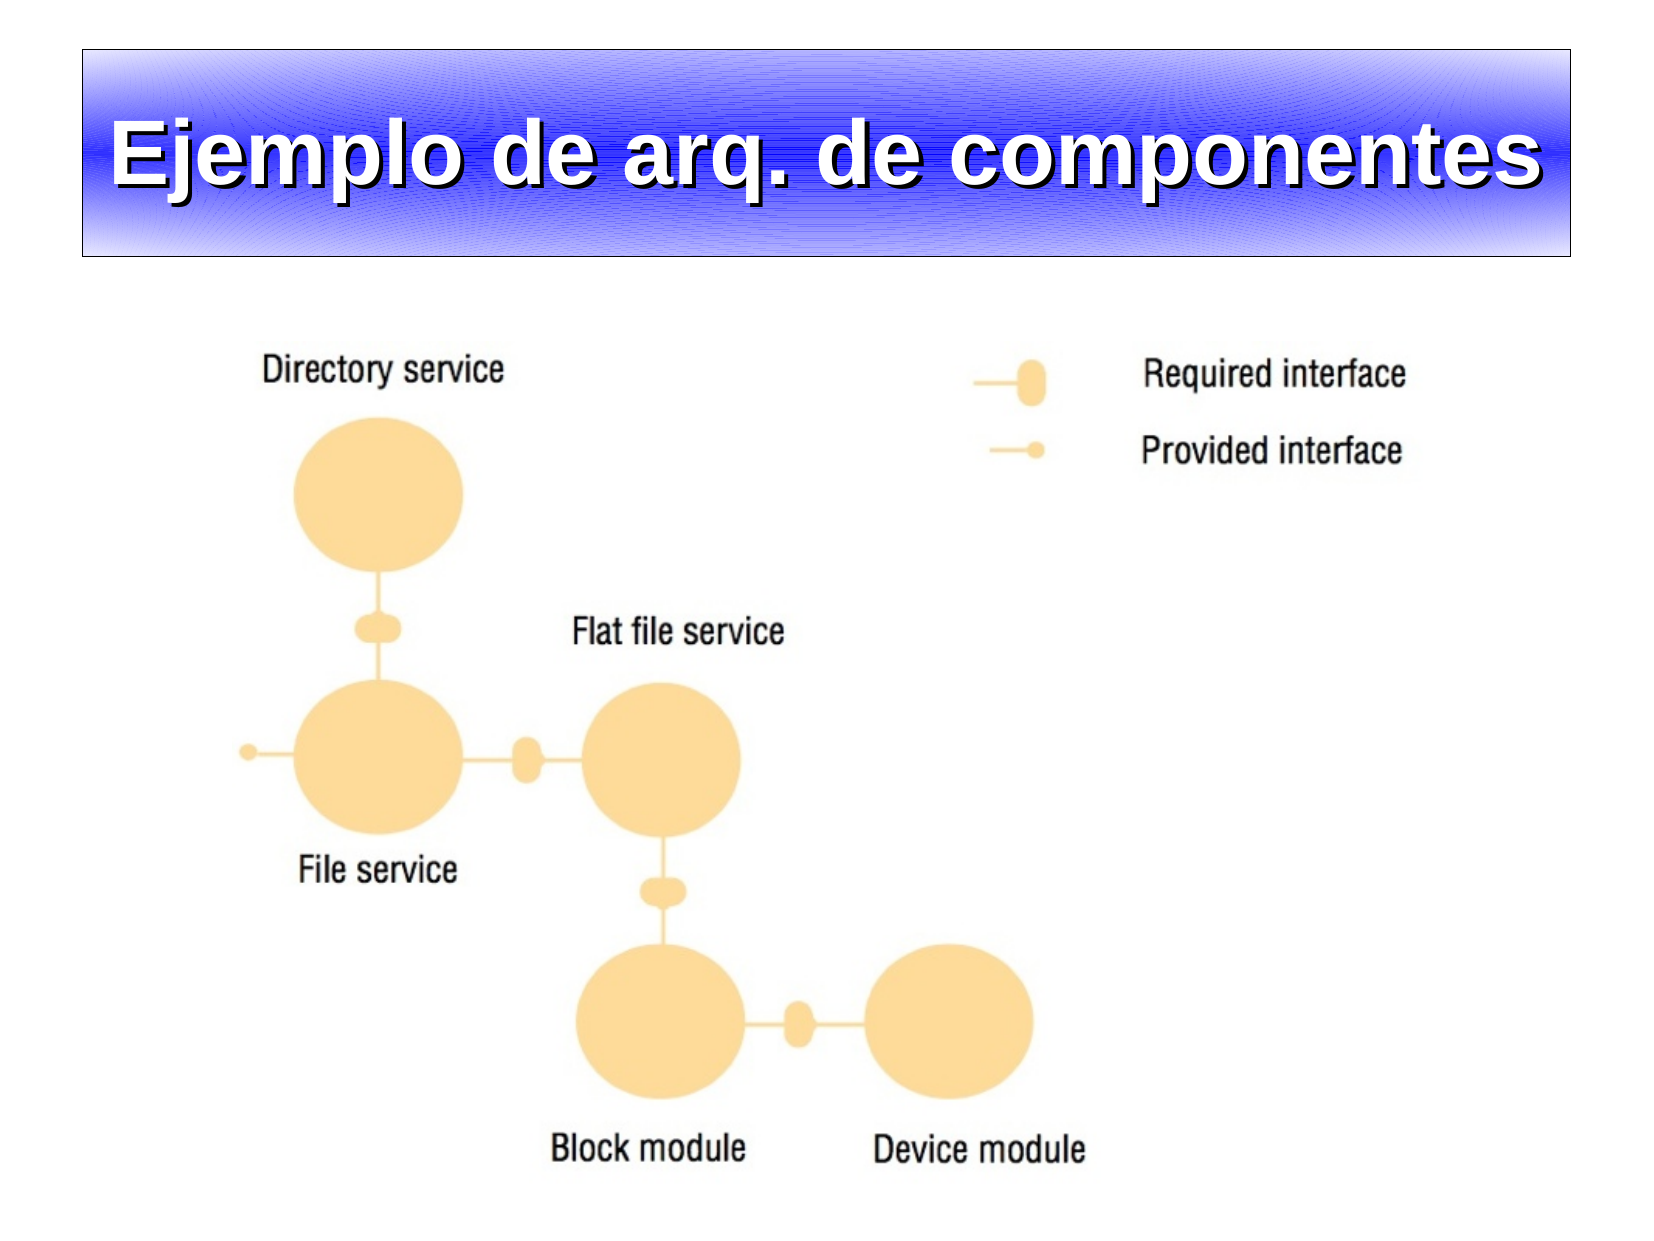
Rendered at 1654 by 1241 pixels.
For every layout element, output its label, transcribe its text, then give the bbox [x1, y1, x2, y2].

picture [232, 341, 1441, 1186]
title Ejemplo de arq. de componentes [82, 49, 1571, 257]
